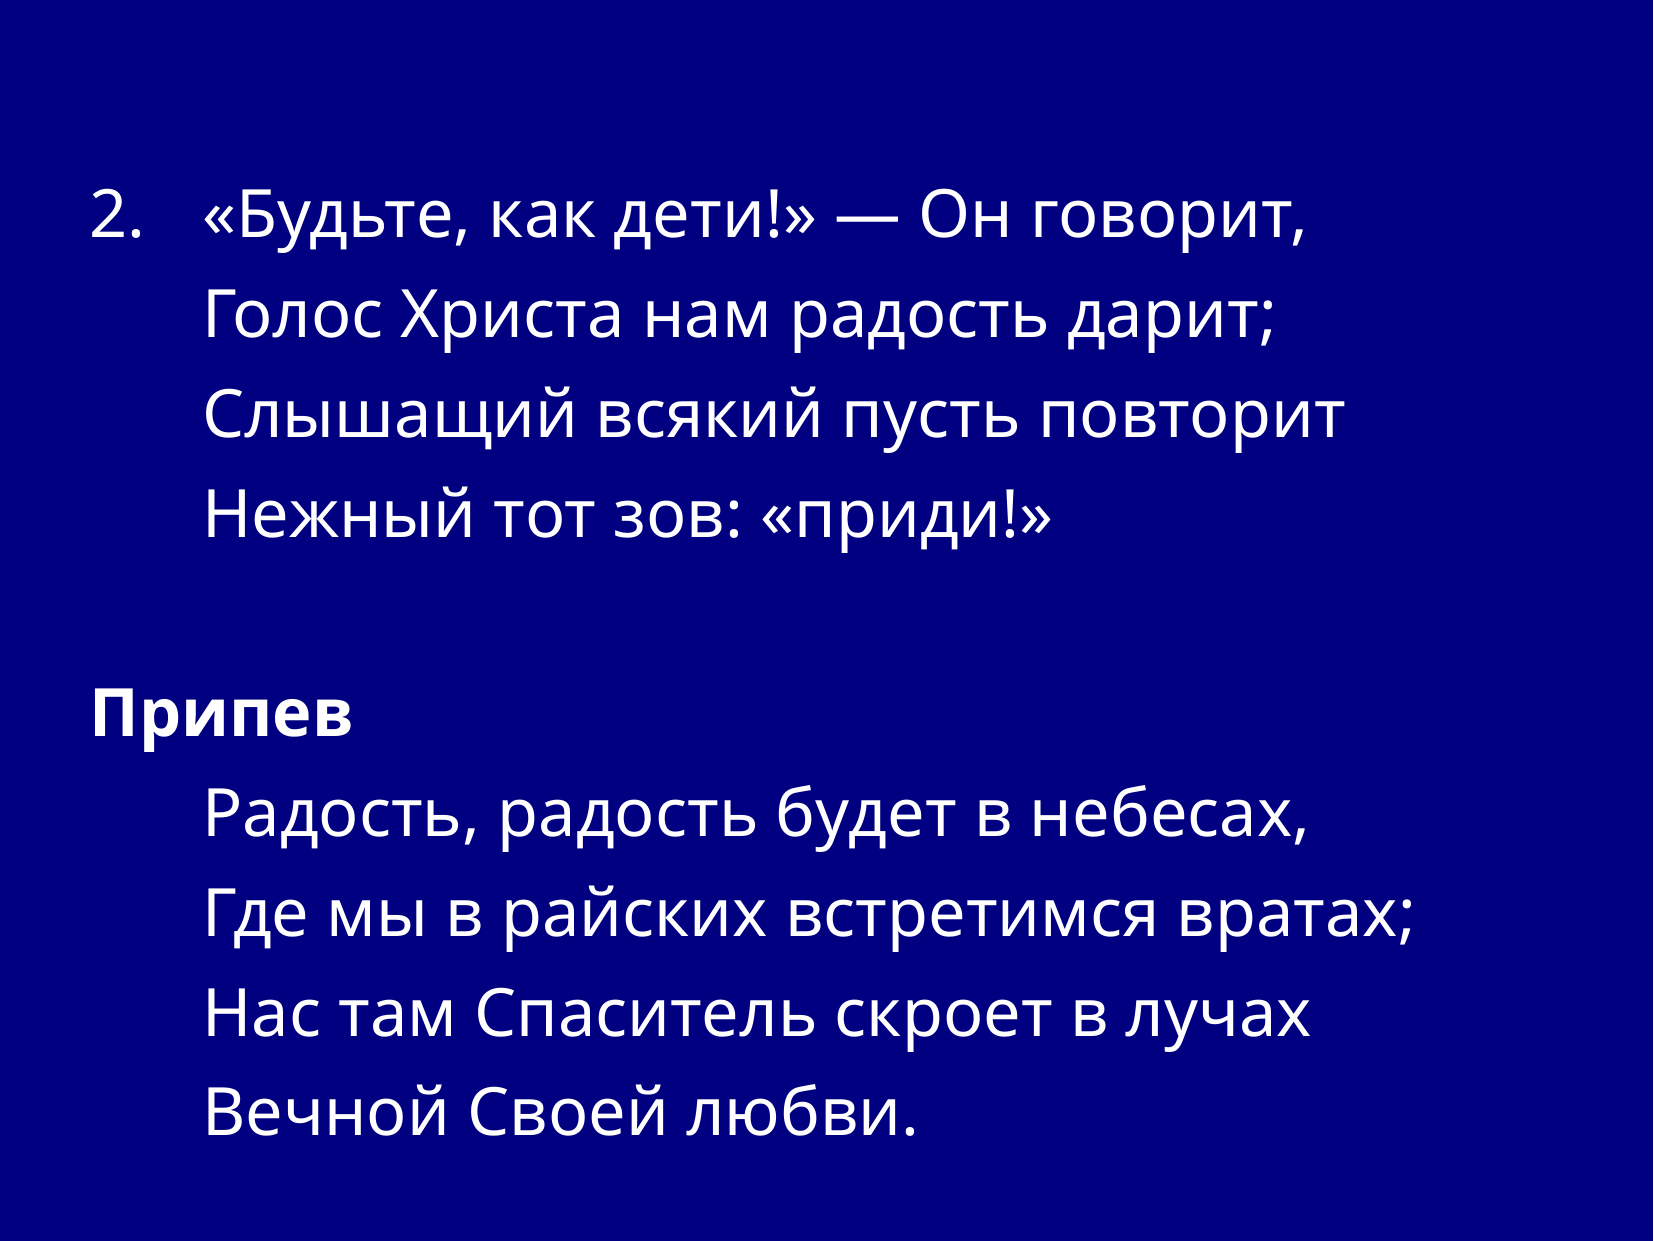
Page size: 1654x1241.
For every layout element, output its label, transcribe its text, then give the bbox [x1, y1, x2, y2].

text_box 2. «Будьте, как дети!» — Он говорит, Голос Христа нам радость дарит; Слышащий всякий пусть повторит Нежный тот зов: «приди!» Припев Радость, радость будет в небесах, Где мы в райских встретимся вратах; Нас там Спаситель скроет в лучах Вечной Своей любви. [75, 150, 1576, 1163]
